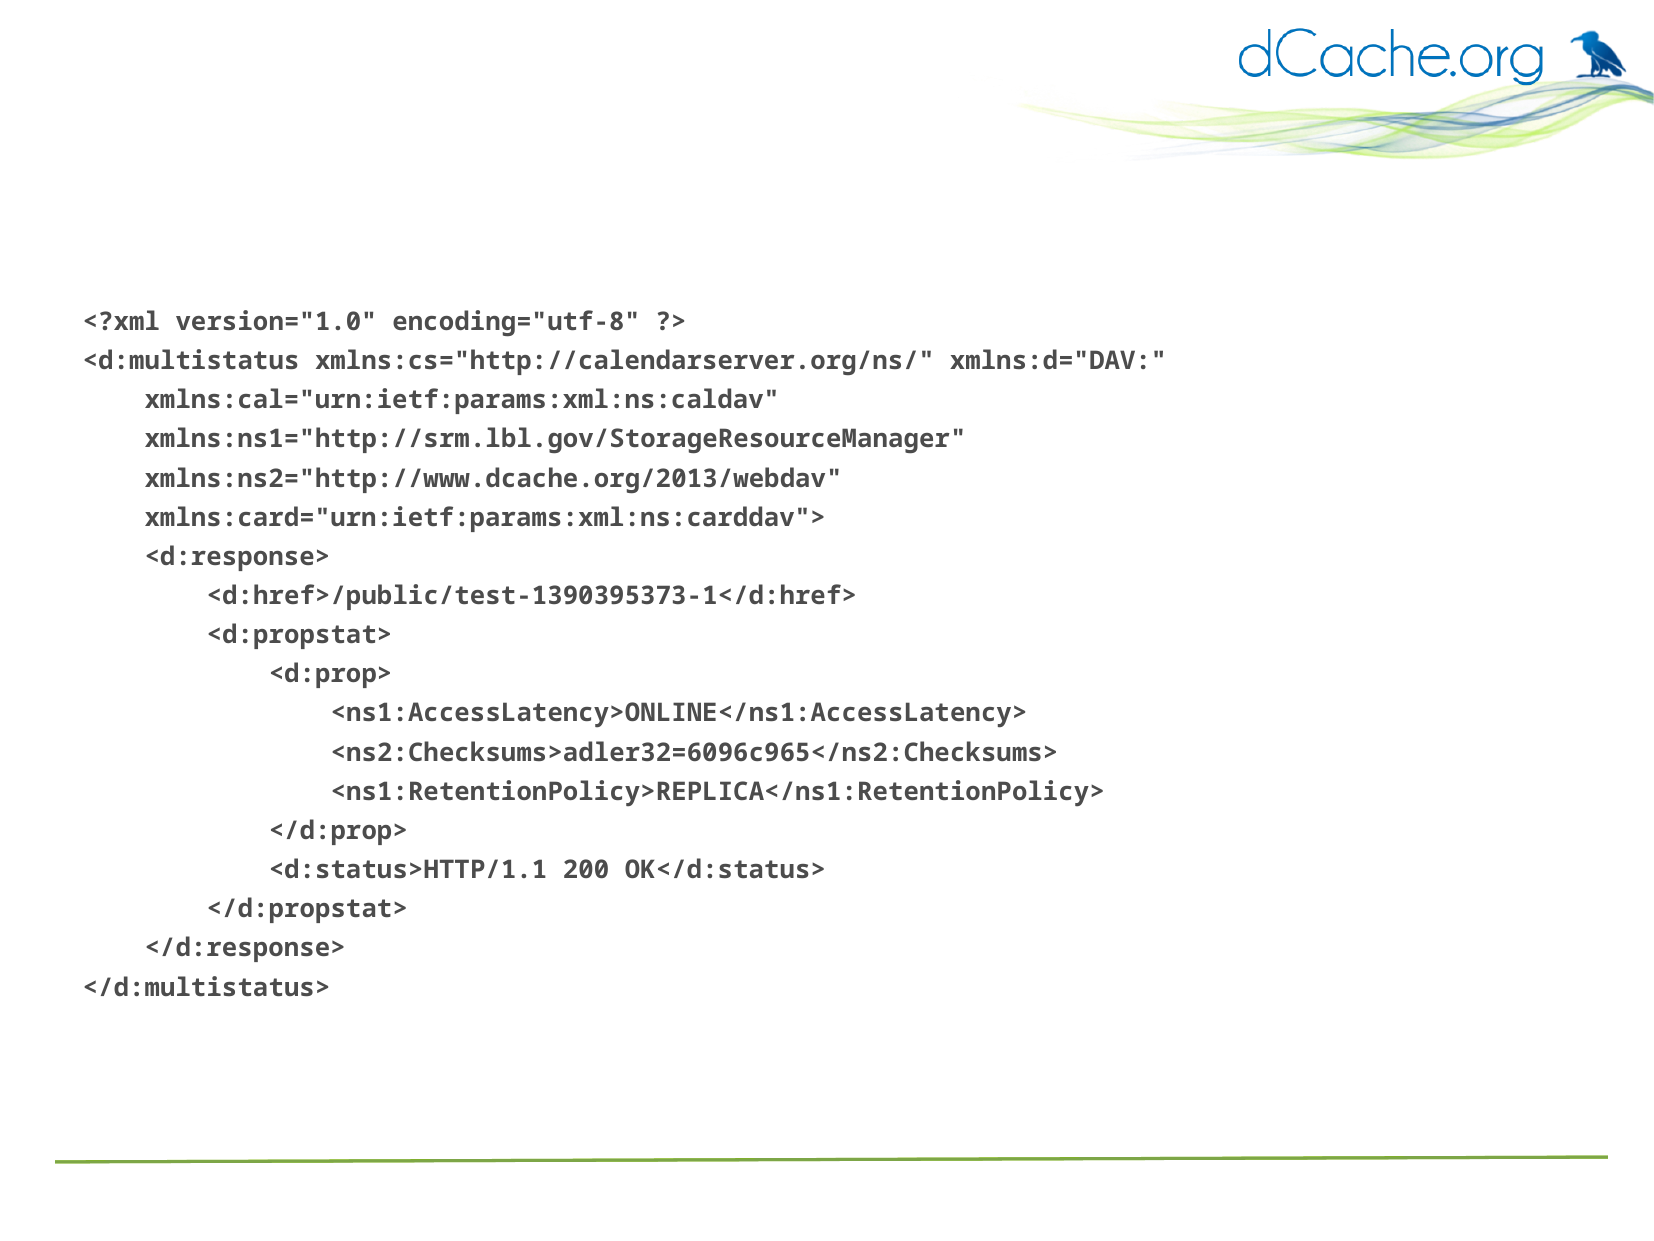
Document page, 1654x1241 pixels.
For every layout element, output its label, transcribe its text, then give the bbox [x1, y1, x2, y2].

picture [956, 16, 1654, 169]
list <?xml version="1.0" encoding="utf-8" ?> <d:multistatus xmlns:cs="http://calendarserver.org/ns/" xmlns:d="DAV:" xmlns:cal="urn:ietf:params:xml:ns:caldav" xmlns:ns1="http://srm.lbl.gov/StorageResourceManager" xmlns:ns2="http://www.dcache.org/2013/webdav" xmlns:card="urn:ietf:params:xml:ns:carddav"> <d:response> <d:href>/public/test-1390395373-1</d:href> <d:propstat> <d:prop> <ns1:AccessLatency>ONLINE</ns1:AccessLatency> <ns2:Checksums>adler32=6096c965</ns2:Checksums> <ns1:RetentionPolicy>REPLICA</ns1:RetentionPolicy> </d:prop> <d:status>HTTP/1.1 200 OK</d:status> </d:propstat> </d:response> </d:multistatus> [82, 302, 1571, 1023]
